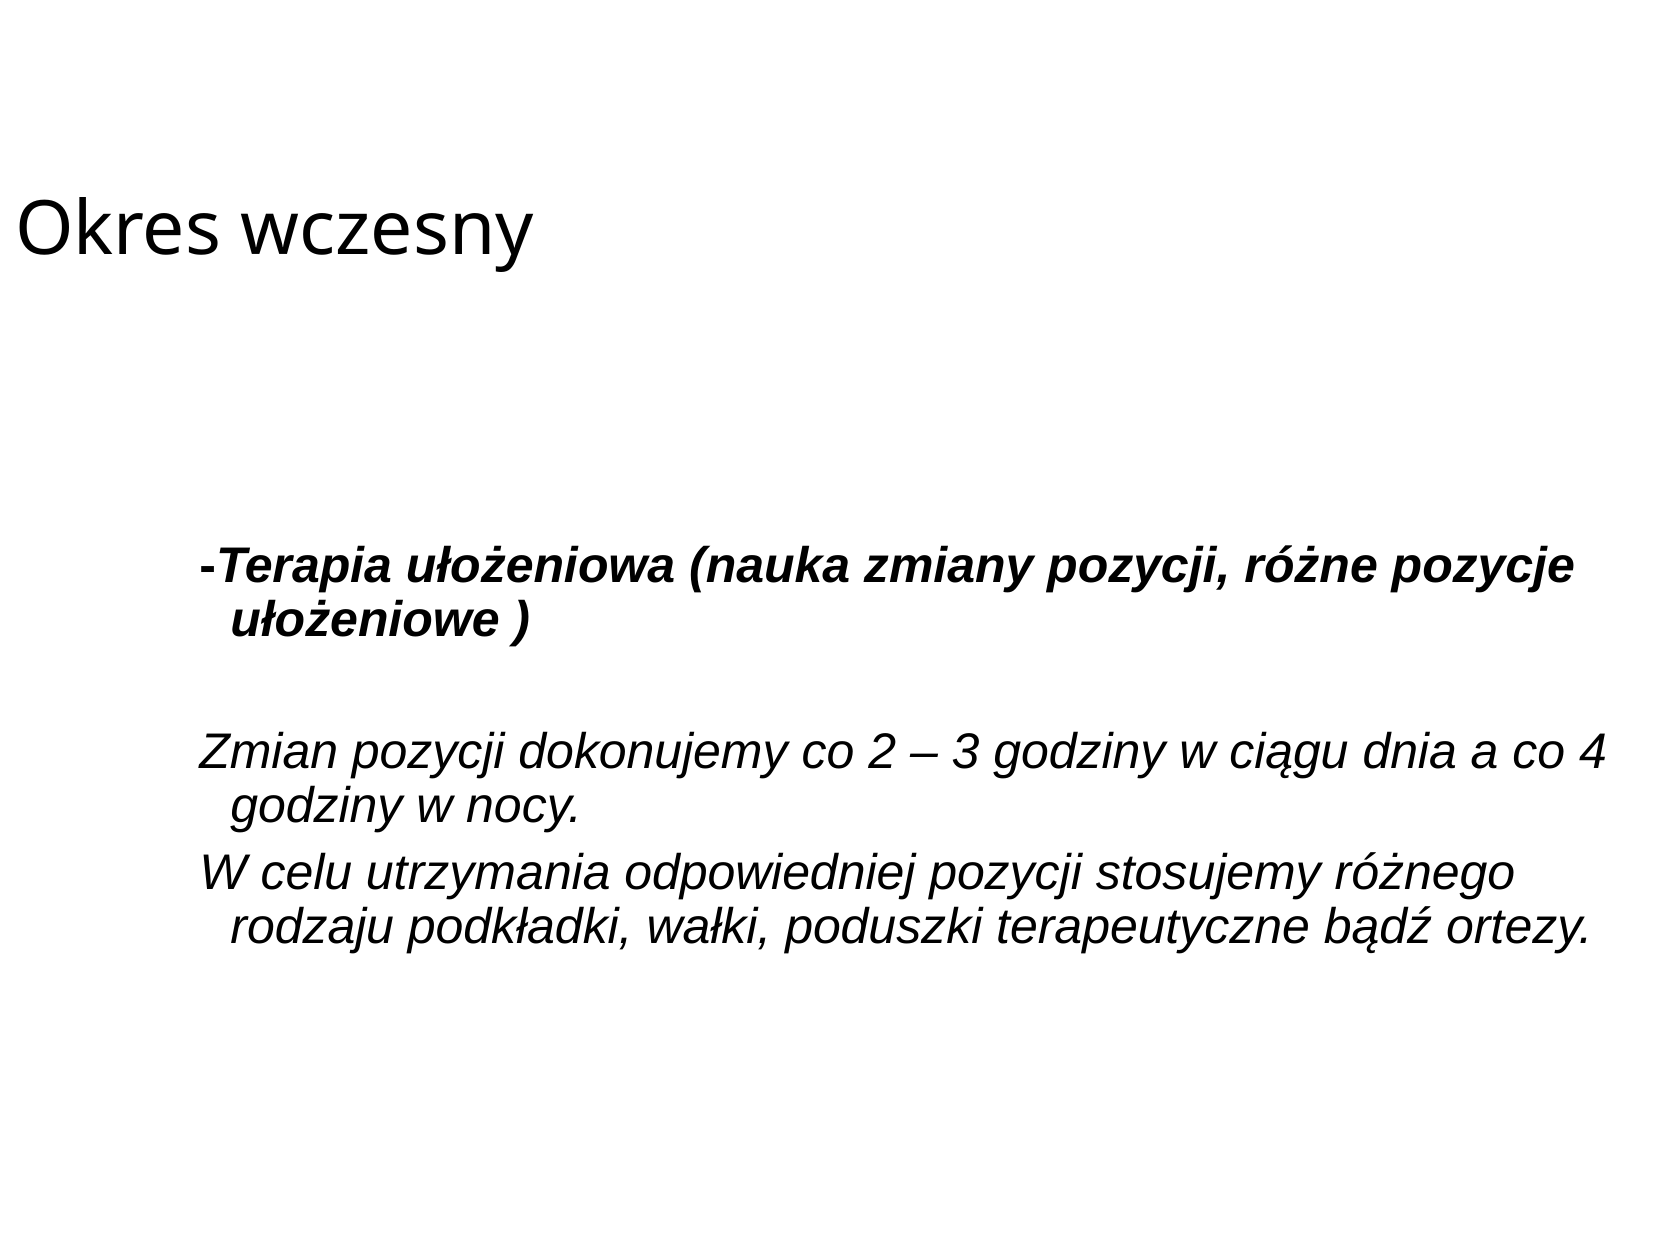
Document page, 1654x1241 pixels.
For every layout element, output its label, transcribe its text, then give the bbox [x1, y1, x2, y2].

title Okres wczesny [0, 127, 1489, 334]
list -Terapia ułożeniowa (nauka zmiany pozycji, różne pozycje ułożeniowe ) Zmian pozycji dokonujemy co 2 – 3 godziny w ciągu dnia a co 4 godziny w nocy. W celu utrzymania odpowiedniej pozycji stosujemy różnego rodzaju podkładki, wałki, poduszki terapeutyczne bądź ortezy. [153, 350, 1654, 1144]
